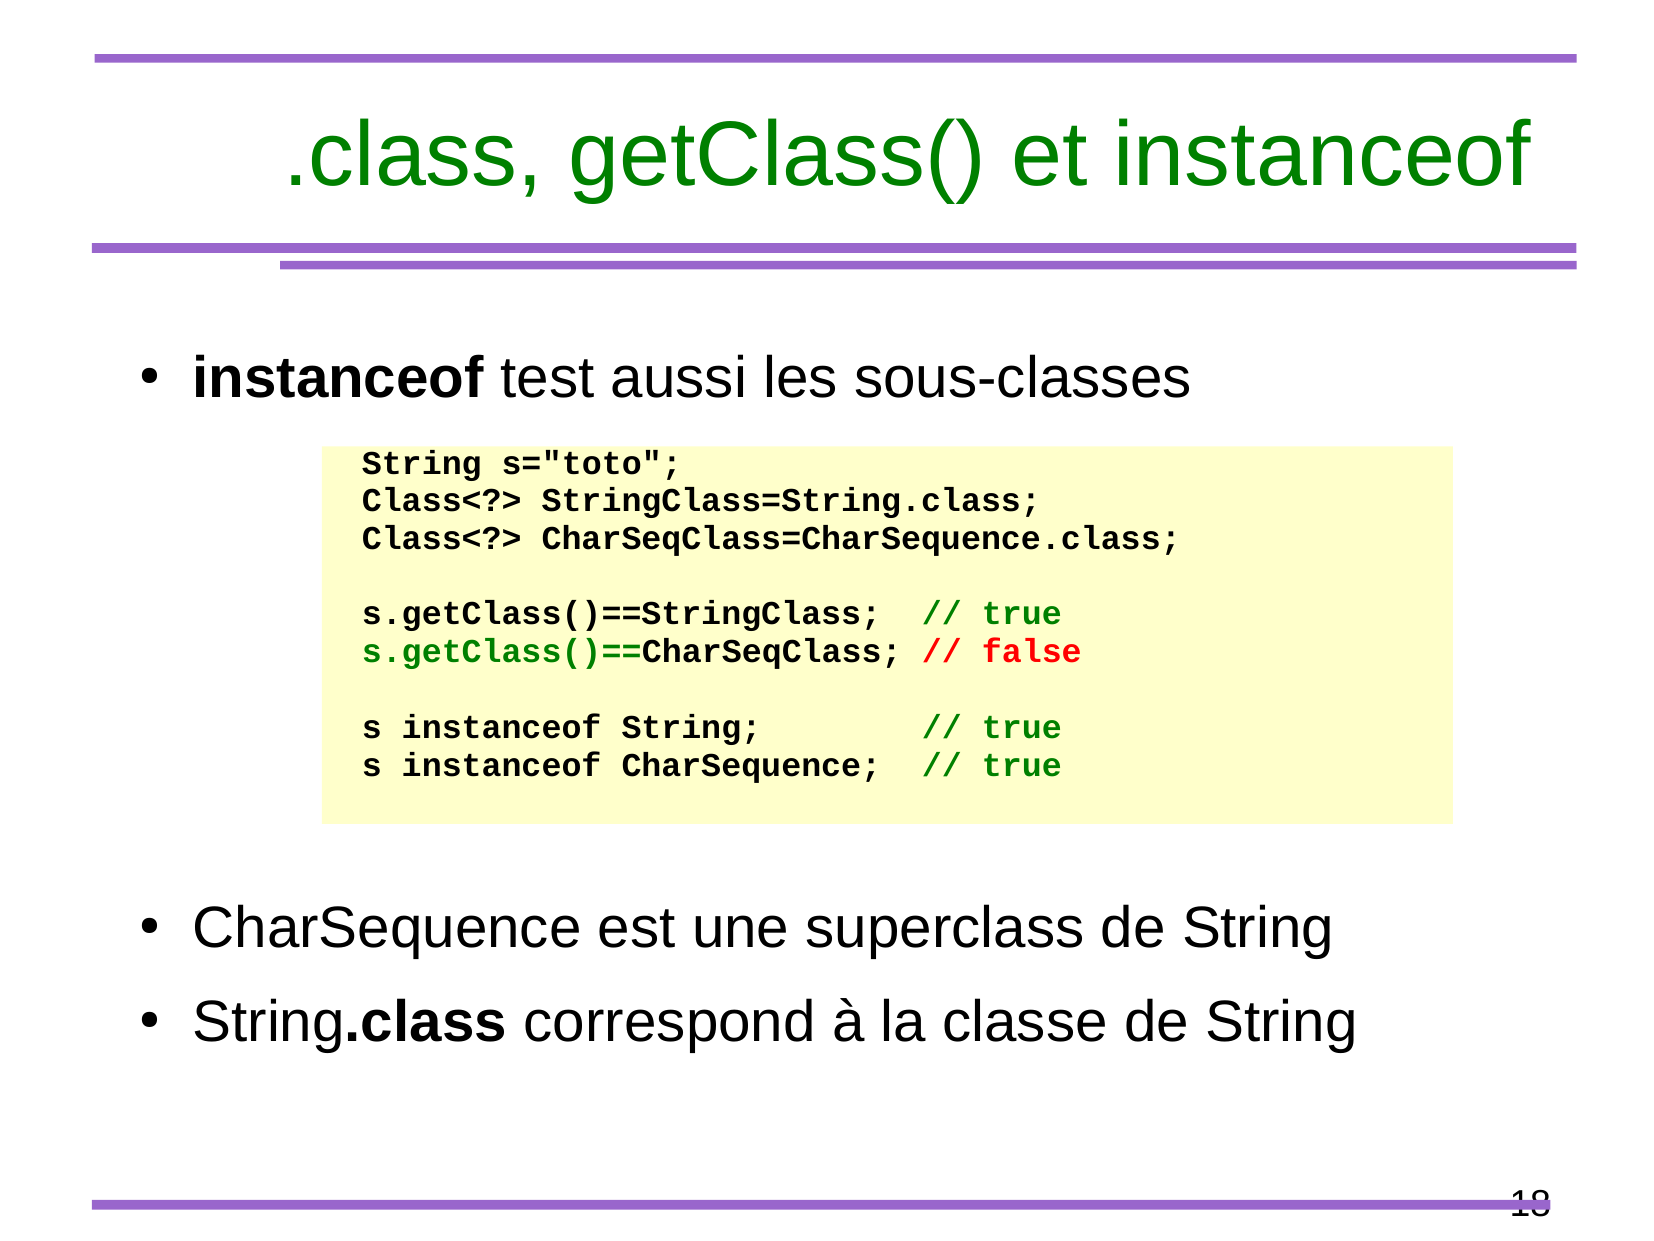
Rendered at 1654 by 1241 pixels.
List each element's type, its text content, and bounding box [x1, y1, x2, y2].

list instanceof test aussi les sous-classes CharSequence est une superclass de String String.class correspond à la classe de String [121, 344, 1534, 1127]
text_box String s="toto"; Class<?> StringClass=String.class; Class<?> CharSeqClass=CharSequence.class; s.getClass()==StringClass; // true s.getClass()==CharSeqClass; // false s instanceof String; // true s instanceof CharSequence; // true [321, 446, 1453, 824]
title .class, getClass() et instanceof [121, 49, 1534, 257]
